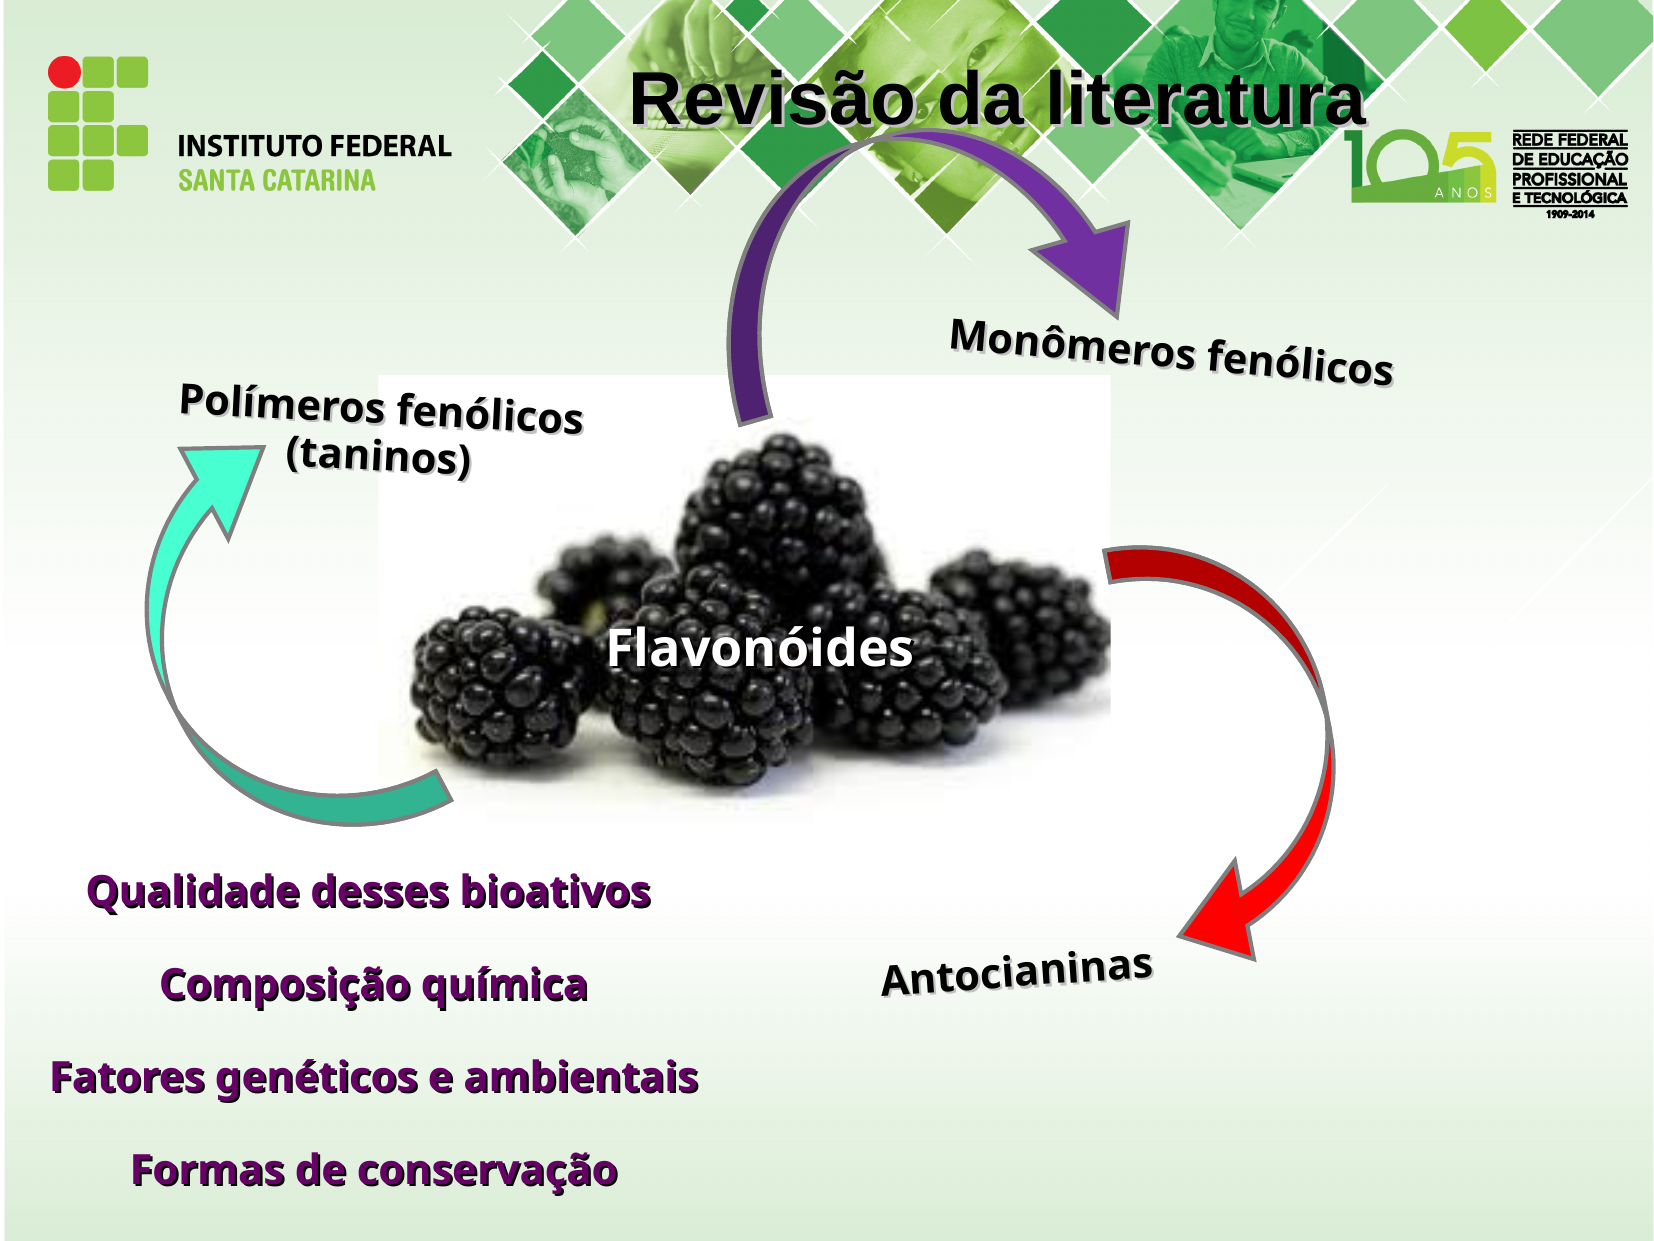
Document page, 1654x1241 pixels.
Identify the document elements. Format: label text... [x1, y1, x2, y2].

text_box [1104, 547, 1334, 960]
text_box Qualidade desses bioativos Composição química Fatores genéticos e ambientais Formas de conservação [34, 860, 714, 1202]
text_box Revisão da literatura [401, 0, 1595, 189]
picture [1, 0, 1654, 1241]
text_box Polímeros fenólicos (taninos) [159, 367, 601, 499]
text_box [146, 479, 452, 825]
text_box Antocianinas [863, 931, 1170, 1015]
text_box Flavonóides [590, 611, 930, 686]
text_box Monômeros fenólicos [931, 302, 1412, 407]
text_box [728, 130, 1129, 425]
text_box Revisão da literatura [808, 139, 1018, 189]
